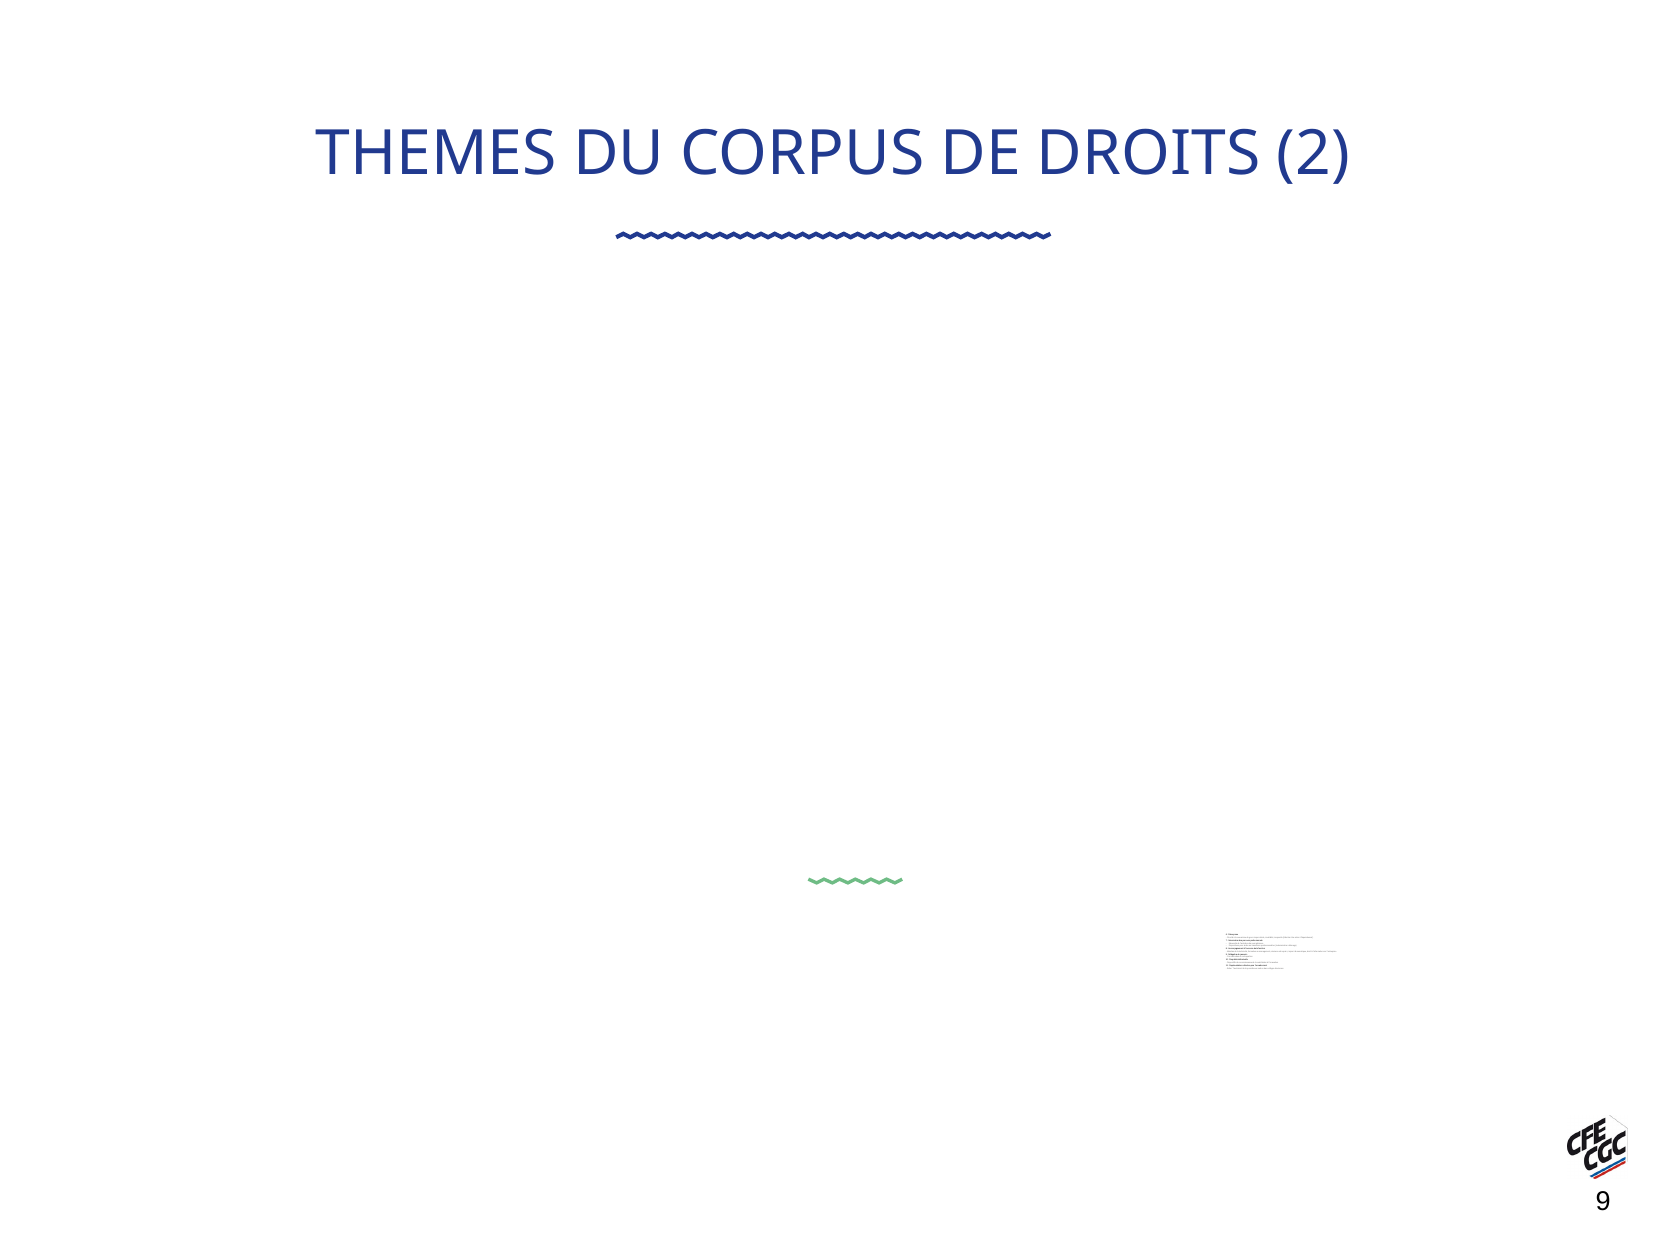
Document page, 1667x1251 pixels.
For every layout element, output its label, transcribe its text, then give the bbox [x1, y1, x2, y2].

list 6 : Prévoyance - Priorité à la couverture du gros risque: décès, invalidité, incapacité (Attention à la notion ‘d’équivalence’) 7 : Sécurisation des parcours professionnels Nécessité de l’entretien des compétences Dispositions pour aider aux transitions professionnelles (indemnisation chômage) 8 : Accompagnement à l’exercice de la fonction - Maintien de la technicité, formation au management, réunions entre pairs, impact du numérique, droit à l’information sur l’entreprise 9 : Délégation de pouvoirs - Formalisation et contreparties 10 : Propriété intellectuelle - Dispositifs de reconnaissance de la contribution à l’innovation 11 : Représentation collective pour l’encadrement - Eviter ‘l’exclusion’ de trop nombreux cadres des collèges électoraux [101, 250, 1550, 1178]
title THEMES DU CORPUS DE DROITS (2) [161, 103, 1490, 207]
